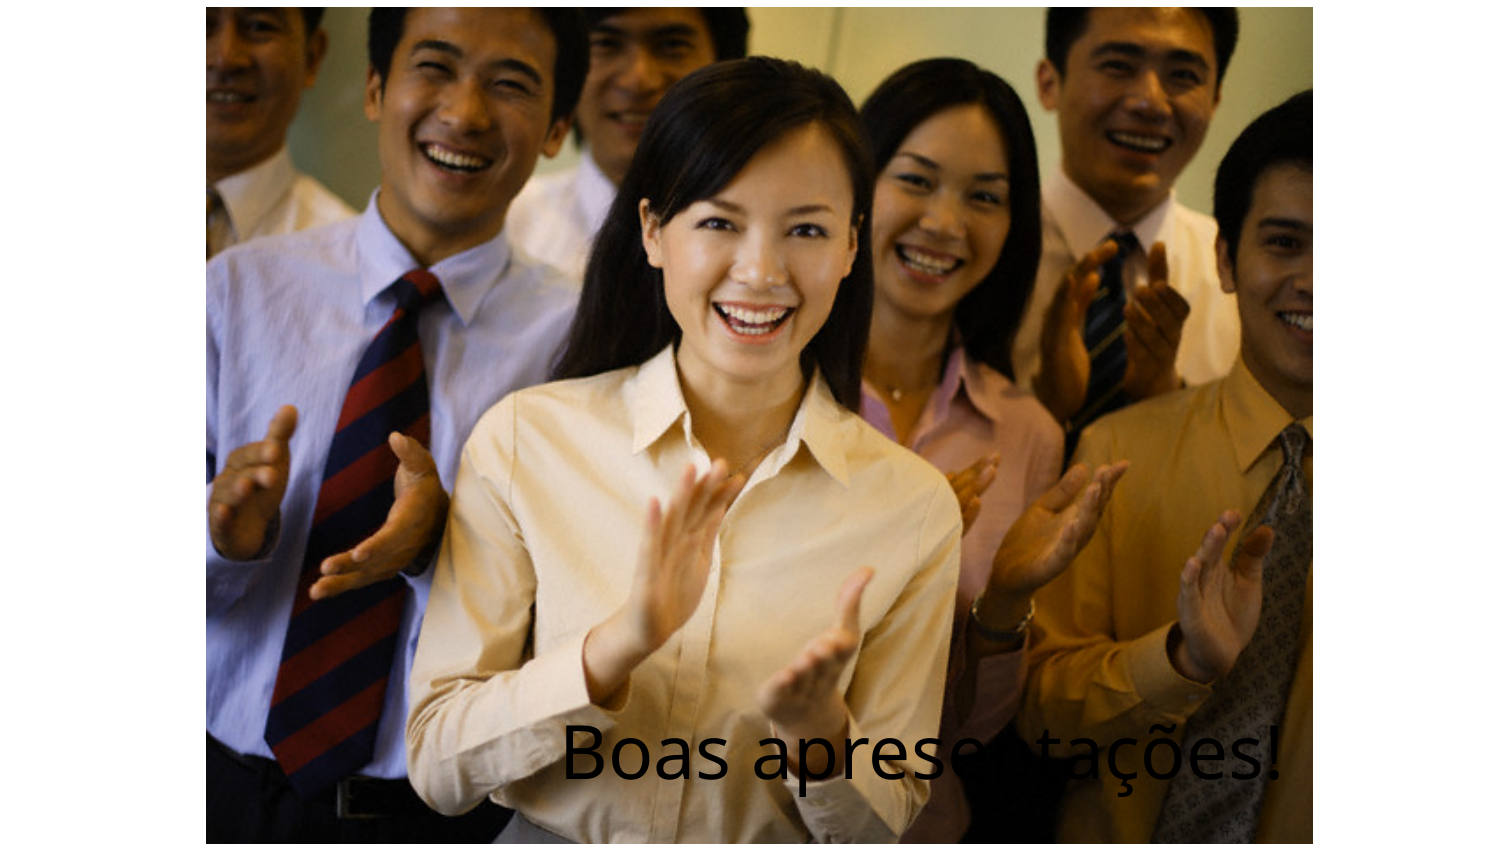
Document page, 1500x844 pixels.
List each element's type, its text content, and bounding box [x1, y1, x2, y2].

list Boas apresentações! [319, 699, 1304, 800]
picture [206, 7, 1313, 844]
